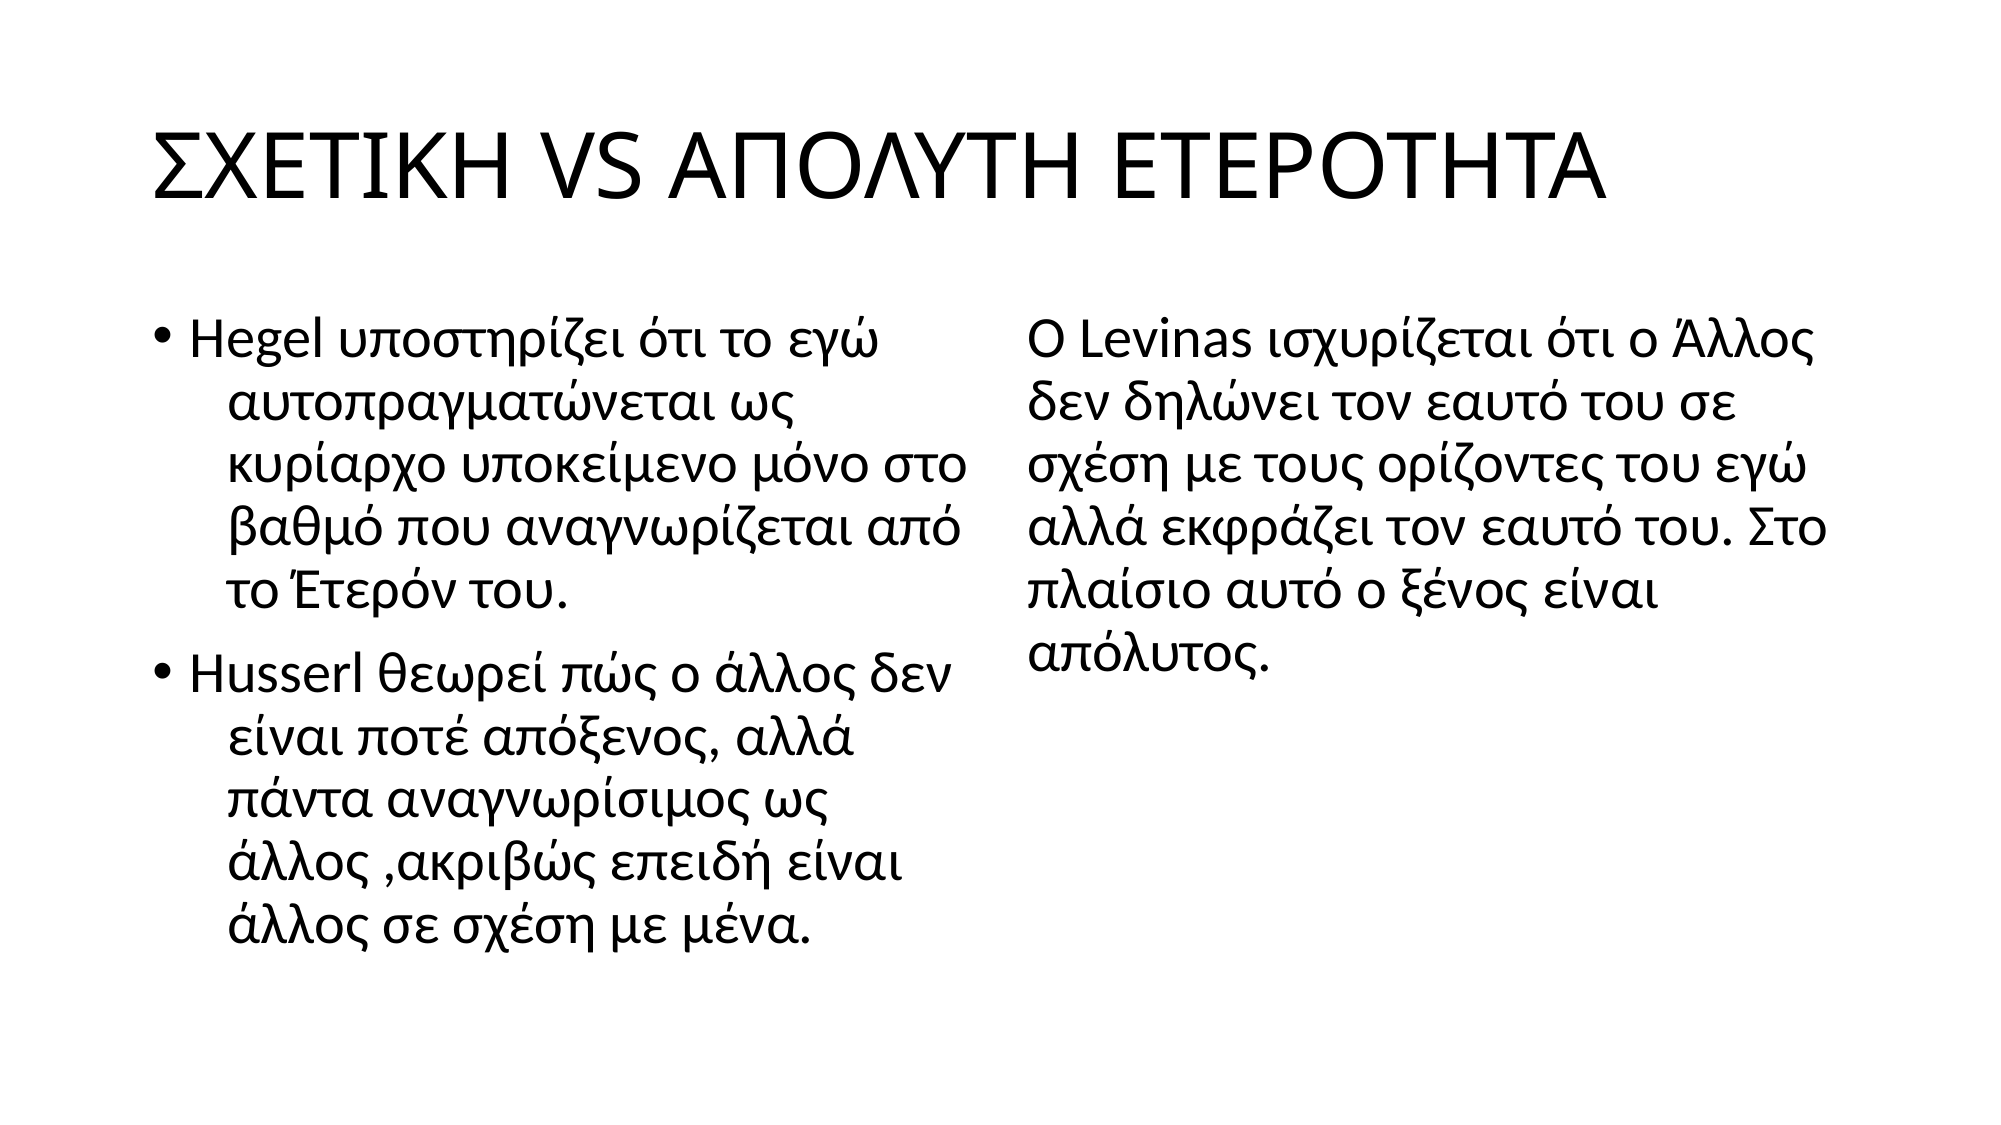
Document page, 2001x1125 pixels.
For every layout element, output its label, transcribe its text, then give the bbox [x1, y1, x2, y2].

list Hegel υποστηρίζει ότι το εγώ αυτοπραγματώνεται ως κυρίαρχο υποκείμενο μόνο στο βαθμό που αναγνωρίζεται από το Έτερόν του. Husserl θεωρεί πώς ο άλλος δεν είναι ποτέ απόξενος, αλλά πάντα αναγνωρίσιμος ως άλλος ,ακριβώς επειδή είναι άλλος σε σχέση με μένα. [137, 299, 988, 1014]
list Ο Levinas ισχυρίζεται ότι ο Άλλος δεν δηλώνει τον εαυτό του σε σχέση με τους ορίζοντες του εγώ αλλά εκφράζει τον εαυτό του. Στο πλαίσιο αυτό ο ξένος είναι απόλυτος. [1012, 299, 1863, 1014]
title ΣΧΕΤΙΚΗ VS ΑΠΟΛΥΤΗ ΕΤΕΡΟΤΗΤΑ [137, 59, 1863, 278]
